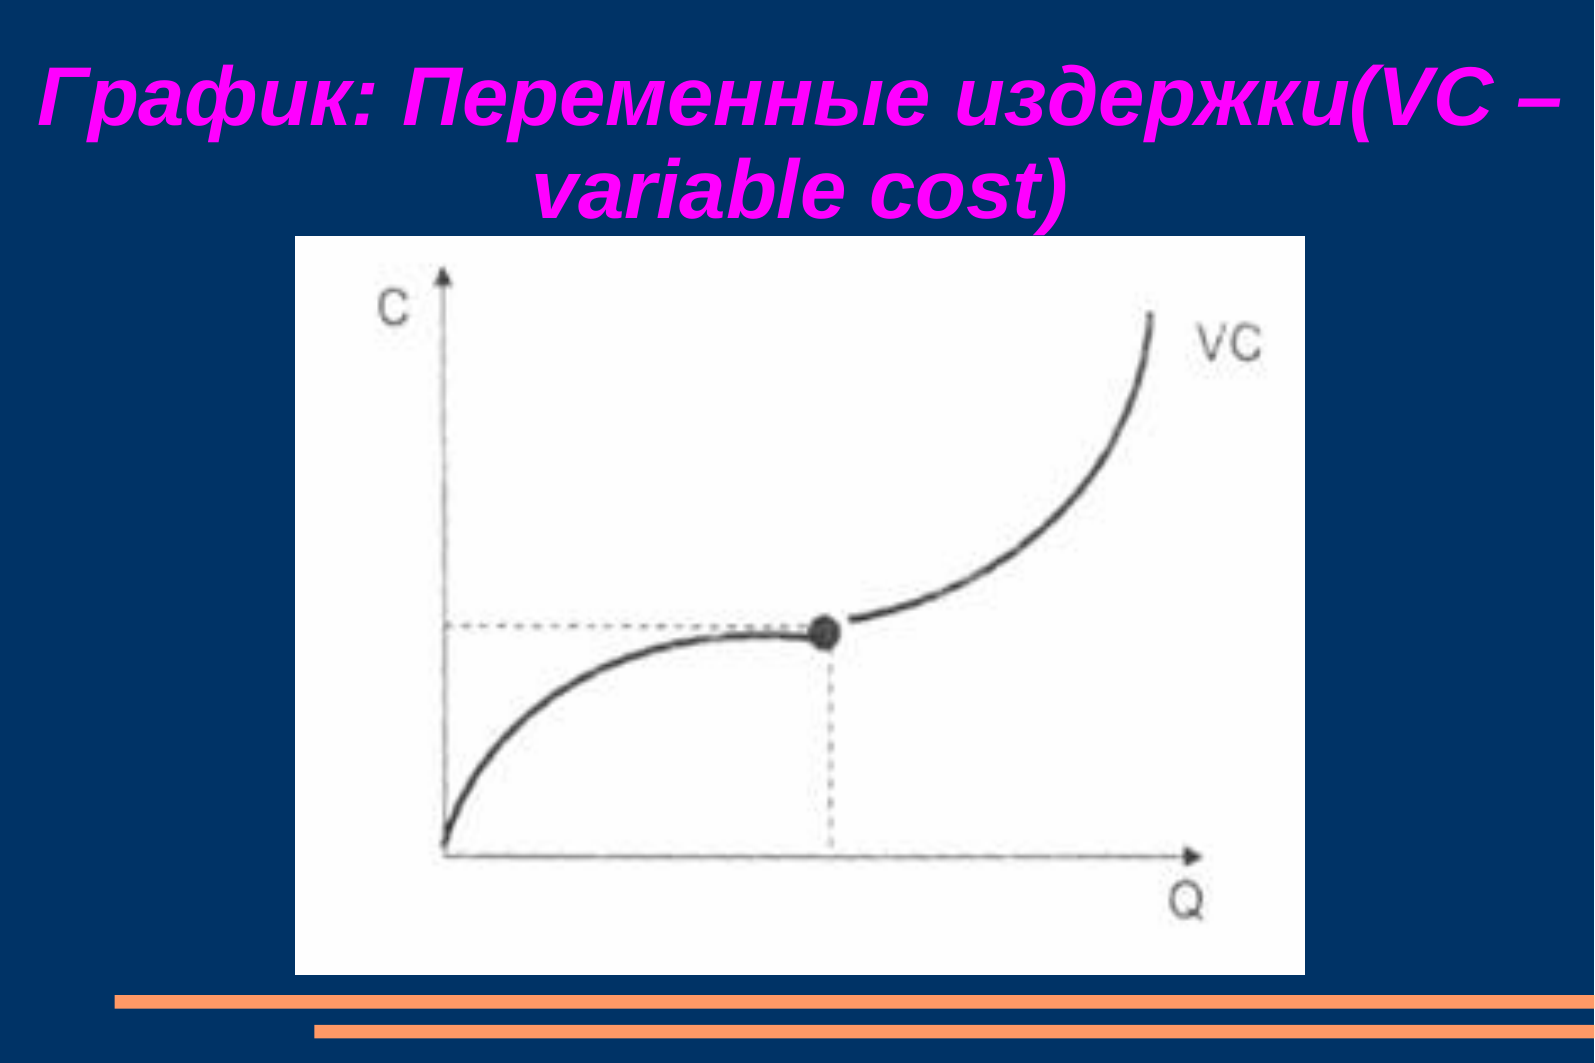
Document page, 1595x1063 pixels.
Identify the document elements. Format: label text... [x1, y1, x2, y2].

picture [295, 236, 1305, 975]
text_box График: Переменные издержки(VC – variable cost) [29, 50, 1572, 237]
